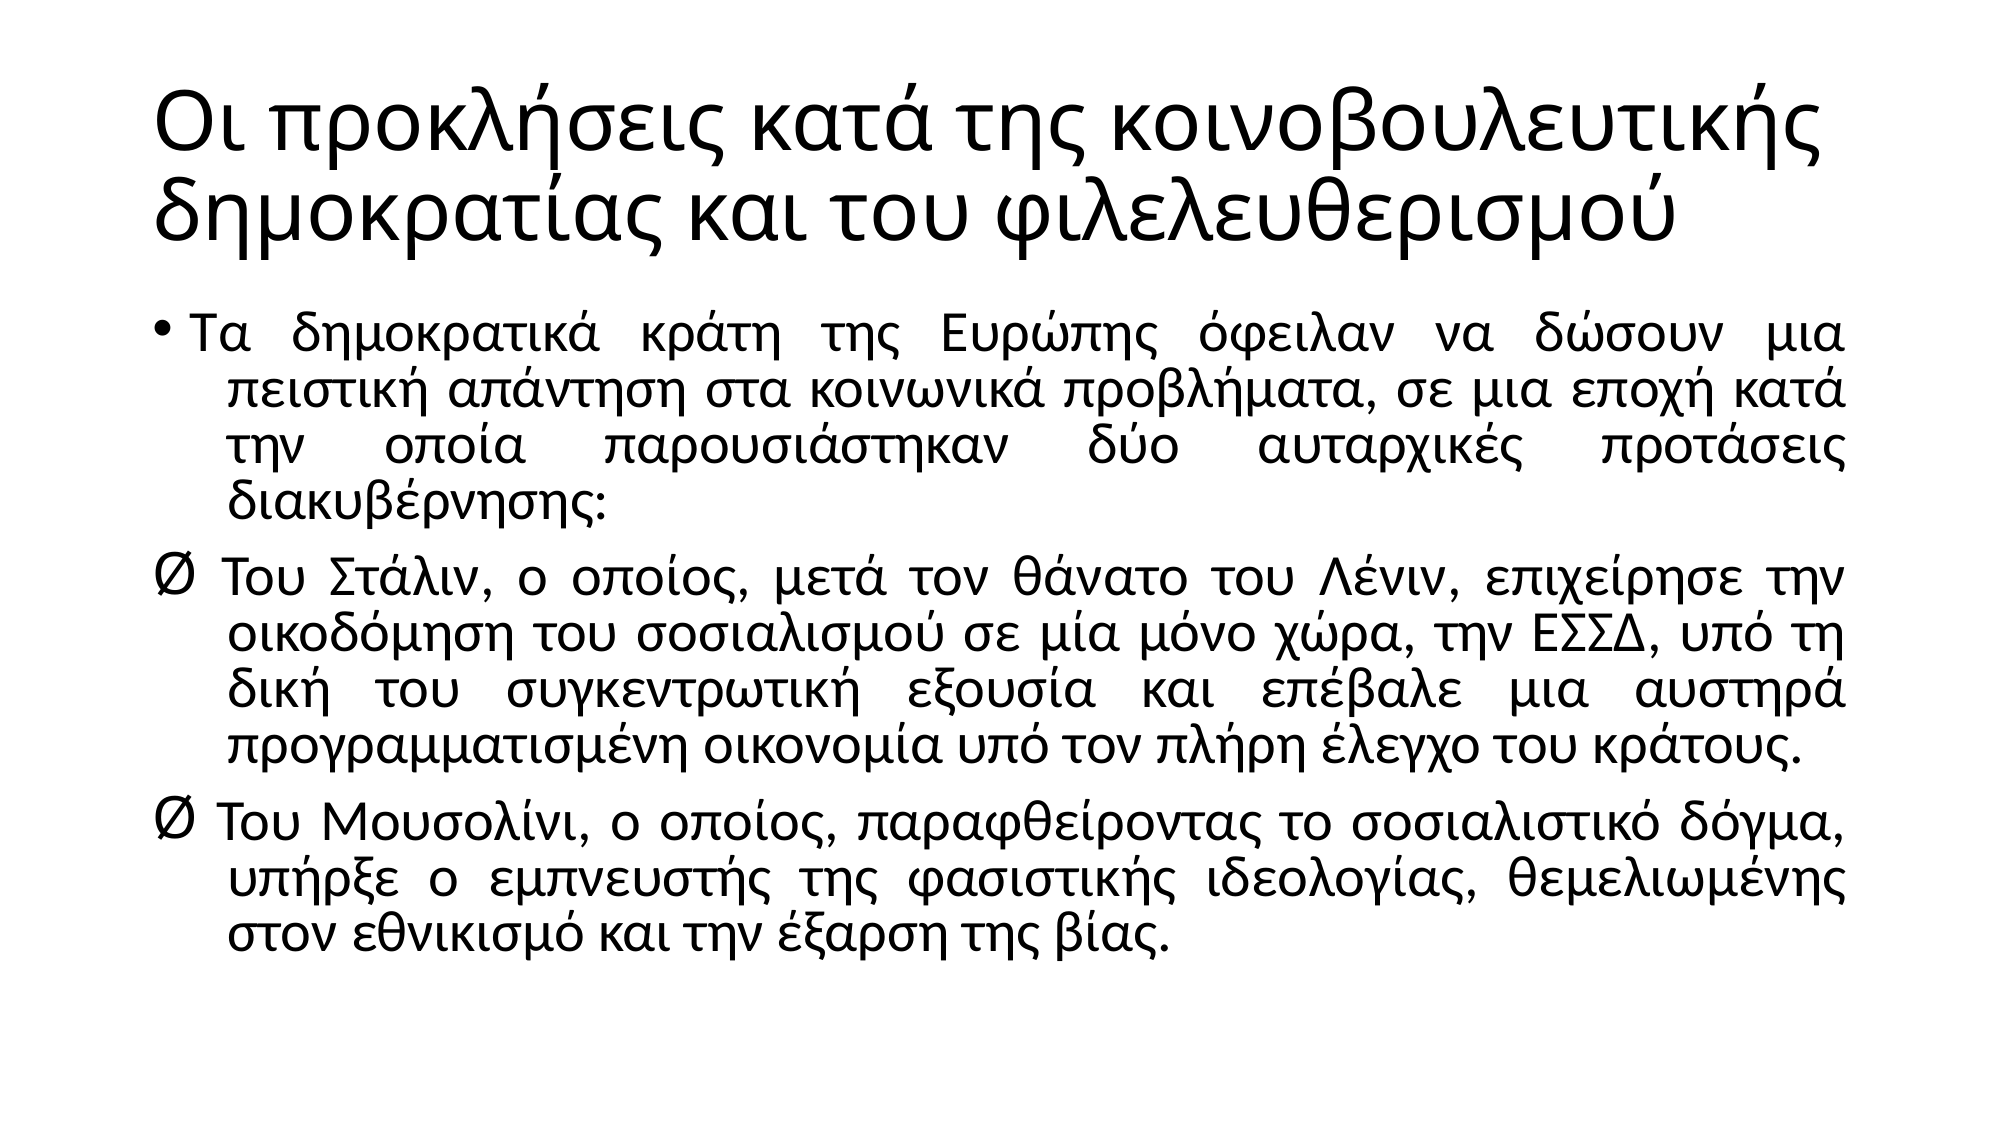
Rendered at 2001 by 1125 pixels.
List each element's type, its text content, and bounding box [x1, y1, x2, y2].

list Τα δημοκρατικά κράτη της Ευρώπης όφειλαν να δώσουν μια πειστική απάντηση στα κοινωνικά προβλήματα, σε μια εποχή κατά την οποία παρουσιάστηκαν δύο αυταρχικές προτάσεις διακυβέρνησης: Του Στάλιν, ο οποίος, μετά τον θάνατο του Λένιν, επιχείρησε την οικοδόμηση του σοσιαλισμού σε μία μόνο χώρα, την ΕΣΣΔ, υπό τη δική του συγκεντρωτική εξουσία και επέβαλε μια αυστηρά προγραμματισμένη οικονομία υπό τον πλήρη έλεγχο του κράτους. Του Μουσολίνι, ο οποίος, παραφθείροντας το σοσιαλιστικό δόγμα, υπήρξε ο εμπνευστής της φασιστικής ιδεολογίας, θεμελιωμένης στον εθνικισμό και την έξαρση της βίας. [137, 299, 1863, 1014]
title Οι προκλήσεις κατά της κοινοβουλευτικής δημοκρατίας και του φιλελευθερισμού [137, 59, 1863, 278]
